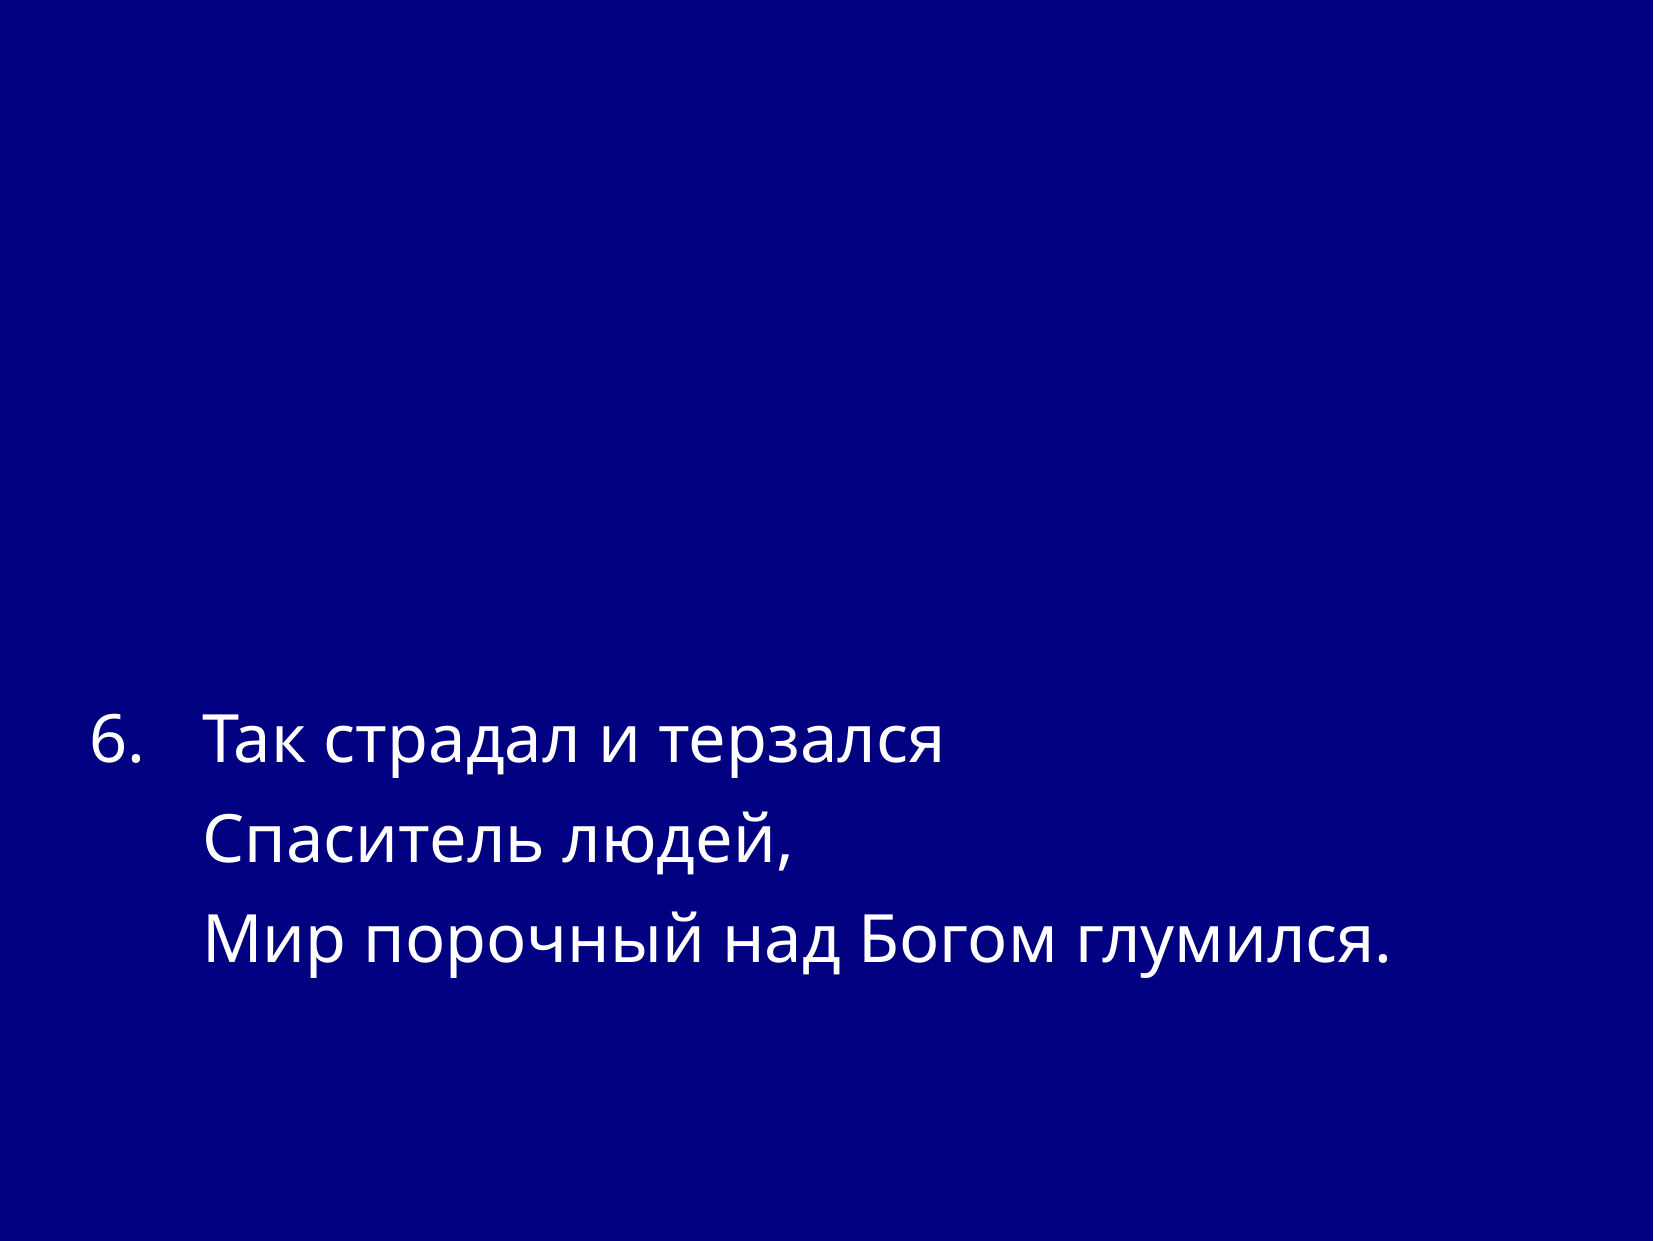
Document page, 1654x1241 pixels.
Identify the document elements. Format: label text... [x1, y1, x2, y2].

text_box 6. Так страдал и терзался Спаситель людей, Мир порочный над Богом глумился. [75, 675, 1576, 1163]
